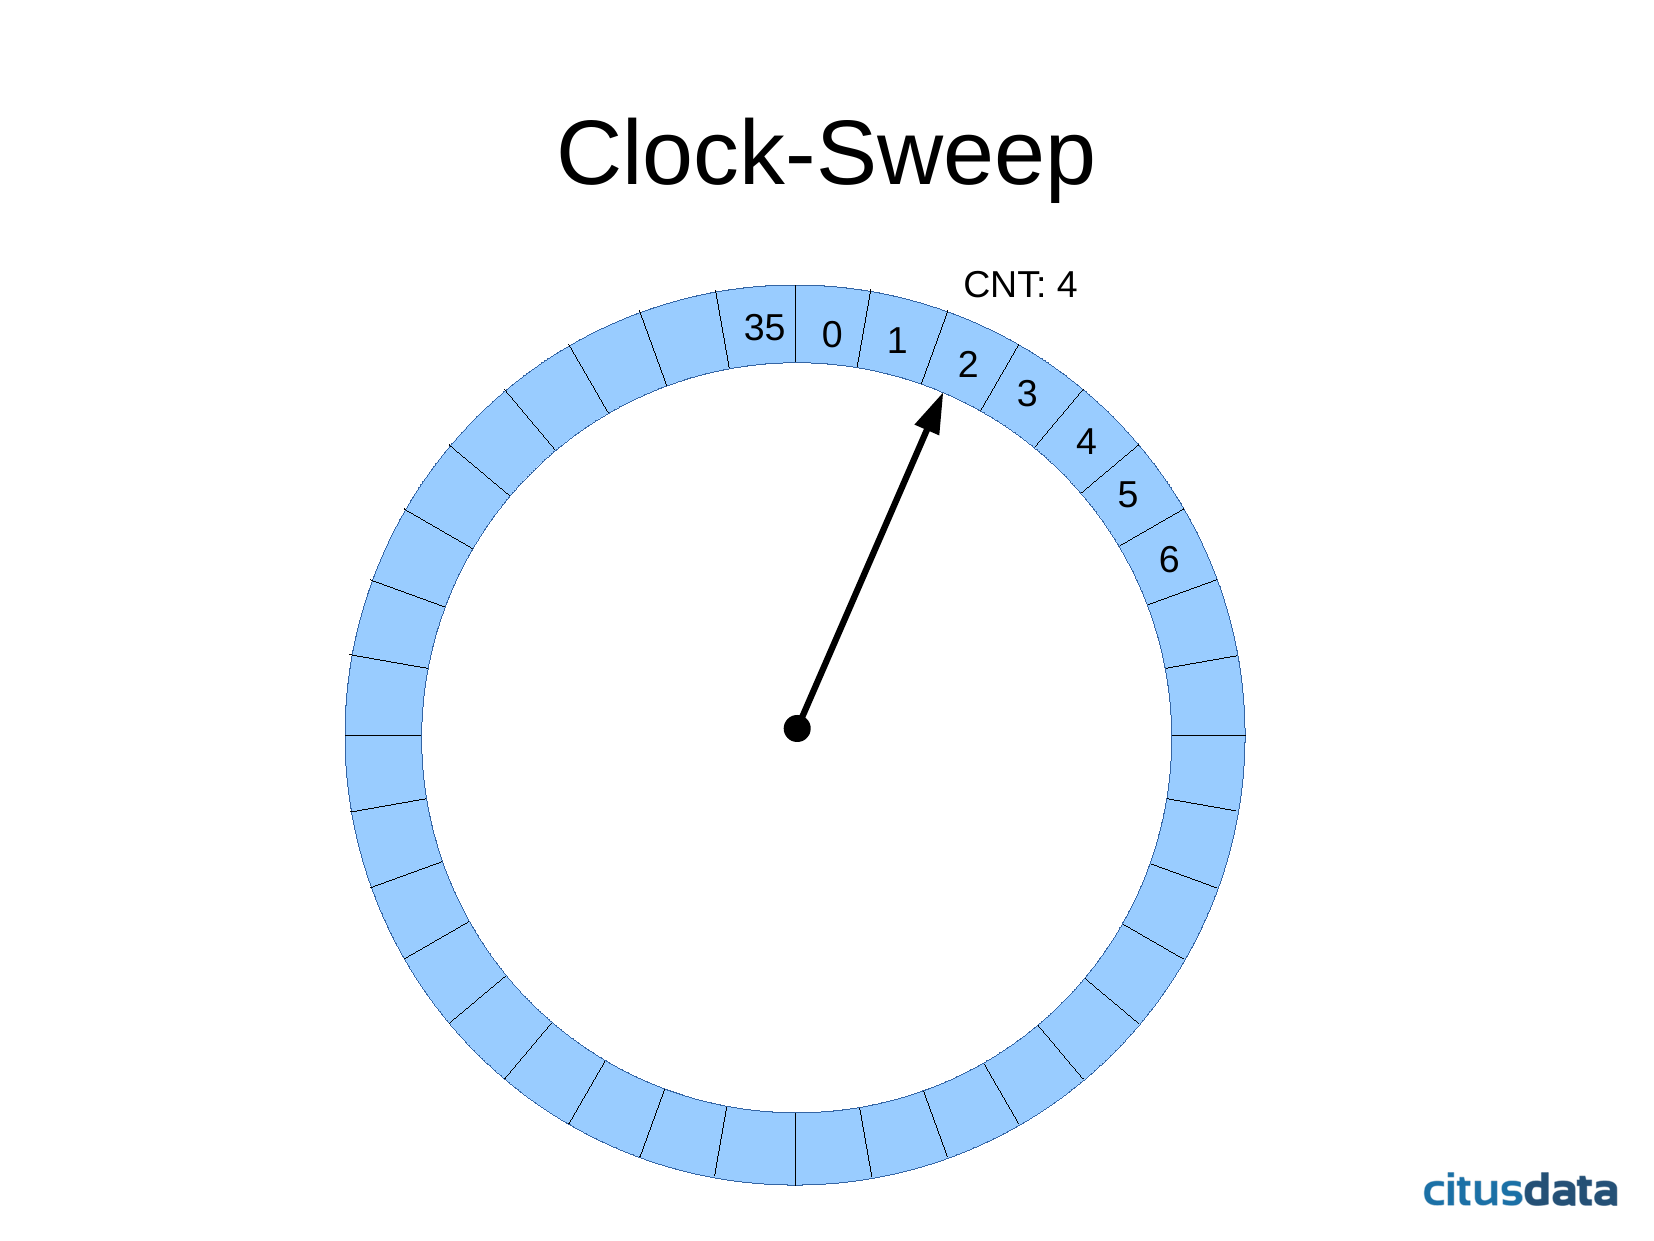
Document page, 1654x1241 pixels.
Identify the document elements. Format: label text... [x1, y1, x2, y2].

text_box 1 [872, 312, 923, 370]
text_box 5 [1102, 465, 1154, 523]
text_box 2 [943, 335, 994, 393]
text_box 3 [1002, 365, 1053, 423]
picture [1420, 1167, 1622, 1209]
text_box 6 [1144, 530, 1195, 588]
text_box CNT: 4 [948, 255, 1126, 327]
text_box 0 [807, 306, 858, 364]
text_box 35 [729, 298, 801, 356]
title Clock-Sweep [82, 49, 1571, 257]
text_box 4 [1061, 412, 1112, 470]
text_box [345, 285, 1246, 1186]
